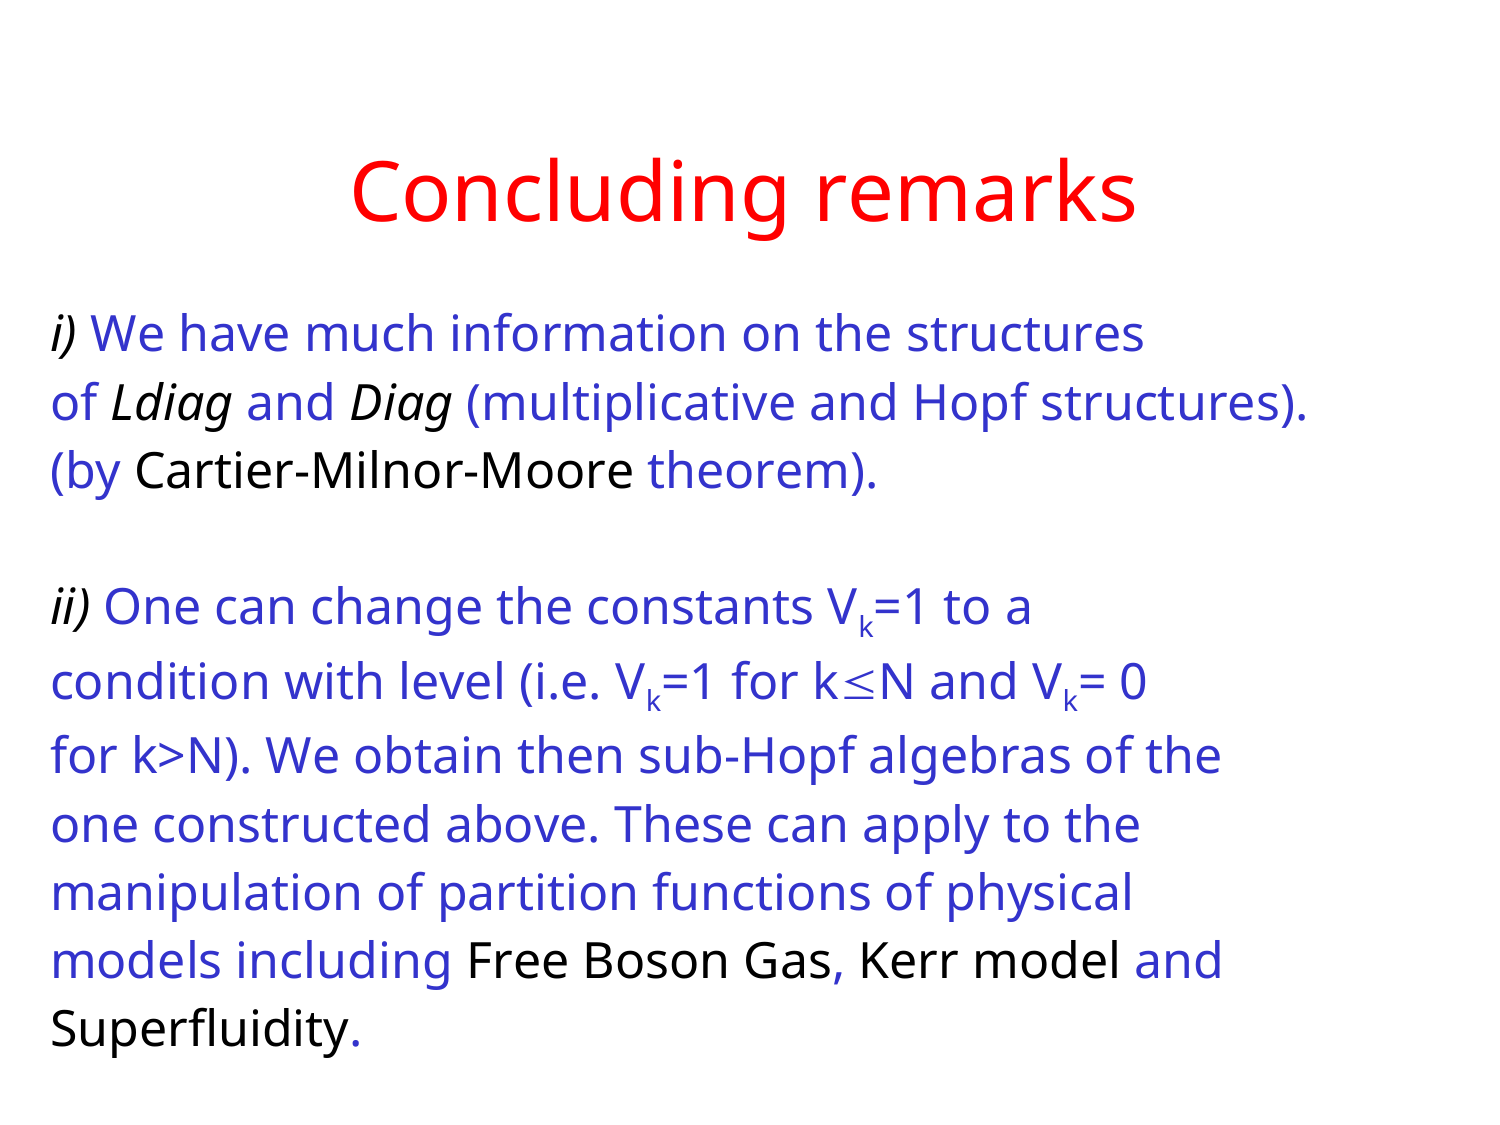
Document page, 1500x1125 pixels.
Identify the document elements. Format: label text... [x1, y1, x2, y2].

text_box Concluding remarks i) We have much information on the structures of Ldiag and Diag (multiplicative and Hopf structures). (by Cartier-Milnor-Moore theorem). ii) One can change the constants Vk=1 to a condition with level (i.e. Vk=1 for kN and Vk= 0 for k>N). We obtain then sub-Hopf algebras of the one constructed above. These can apply to the manipulation of partition functions of physical models including Free Boson Gas, Kerr model and Superfluidity. [50, 125, 1453, 1125]
